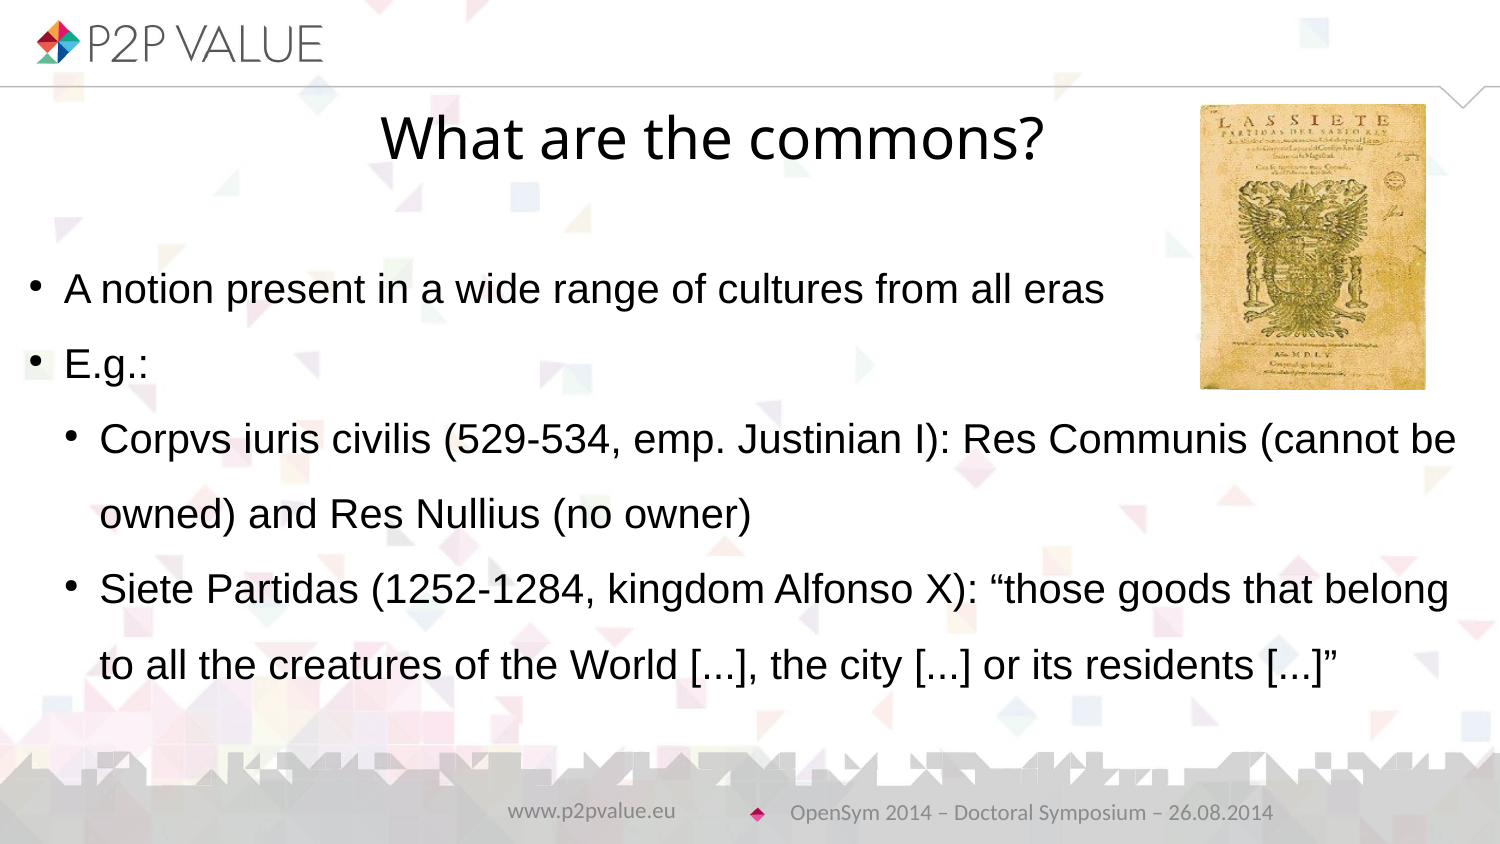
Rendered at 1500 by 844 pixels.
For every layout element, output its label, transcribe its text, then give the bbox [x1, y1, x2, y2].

text_box OpenSym 2014 – Doctoral Symposium – 26.08.2014 [777, 788, 1470, 834]
subtitle A notion present in a wide range of cultures from all eras E.g.: Corpvs iuris civilis (529-534, emp. Justinian I): Res Communis (cannot be owned) and Res Nullius (no owner) Siete Partidas (1252-1284, kingdom Alfonso X): “those goods that belong to all the creatures of the World [...], the city [...] or its residents [...]” [15, 180, 1496, 736]
title What are the commons? [60, 92, 1366, 180]
text_box www.p2pvalue.eu [501, 789, 720, 829]
picture [0, 0, 1500, 844]
